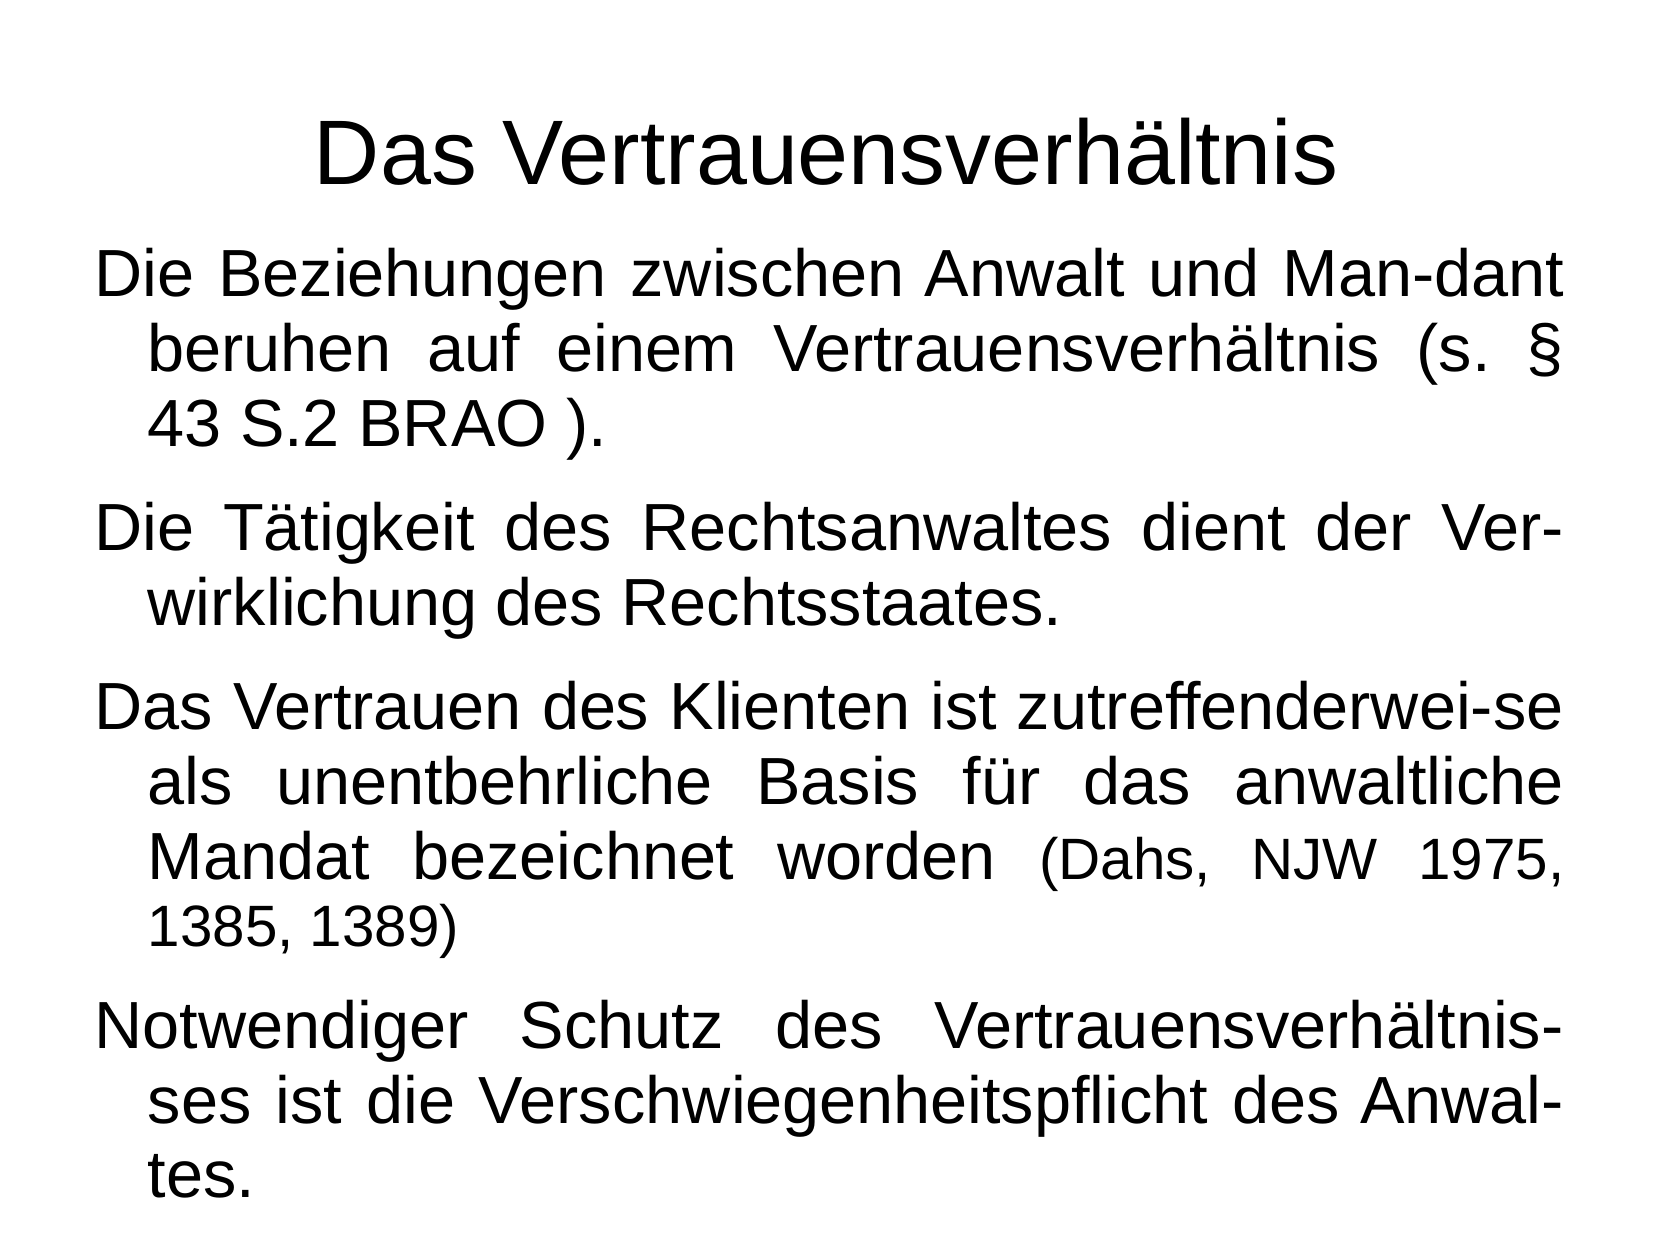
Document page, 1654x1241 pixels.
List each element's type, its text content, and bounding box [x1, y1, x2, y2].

list Die Beziehungen zwischen Anwalt und Man-dant beruhen auf einem Vertrauensverhältnis (s. § 43 S.2 BRAO ). Die Tätigkeit des Rechtsanwaltes dient der Ver-wirklichung des Rechtsstaates. Das Vertrauen des Klienten ist zutreffenderwei-se als unentbehrliche Basis für das anwaltliche Mandat bezeichnet worden (Dahs, NJW 1975, 1385, 1389) Notwendiger Schutz des Vertrauensverhältnis-ses ist die Verschwiegenheitspflicht des Anwal-tes. [76, 236, 1565, 1213]
title Das Vertrauensverhältnis [82, 56, 1571, 250]
